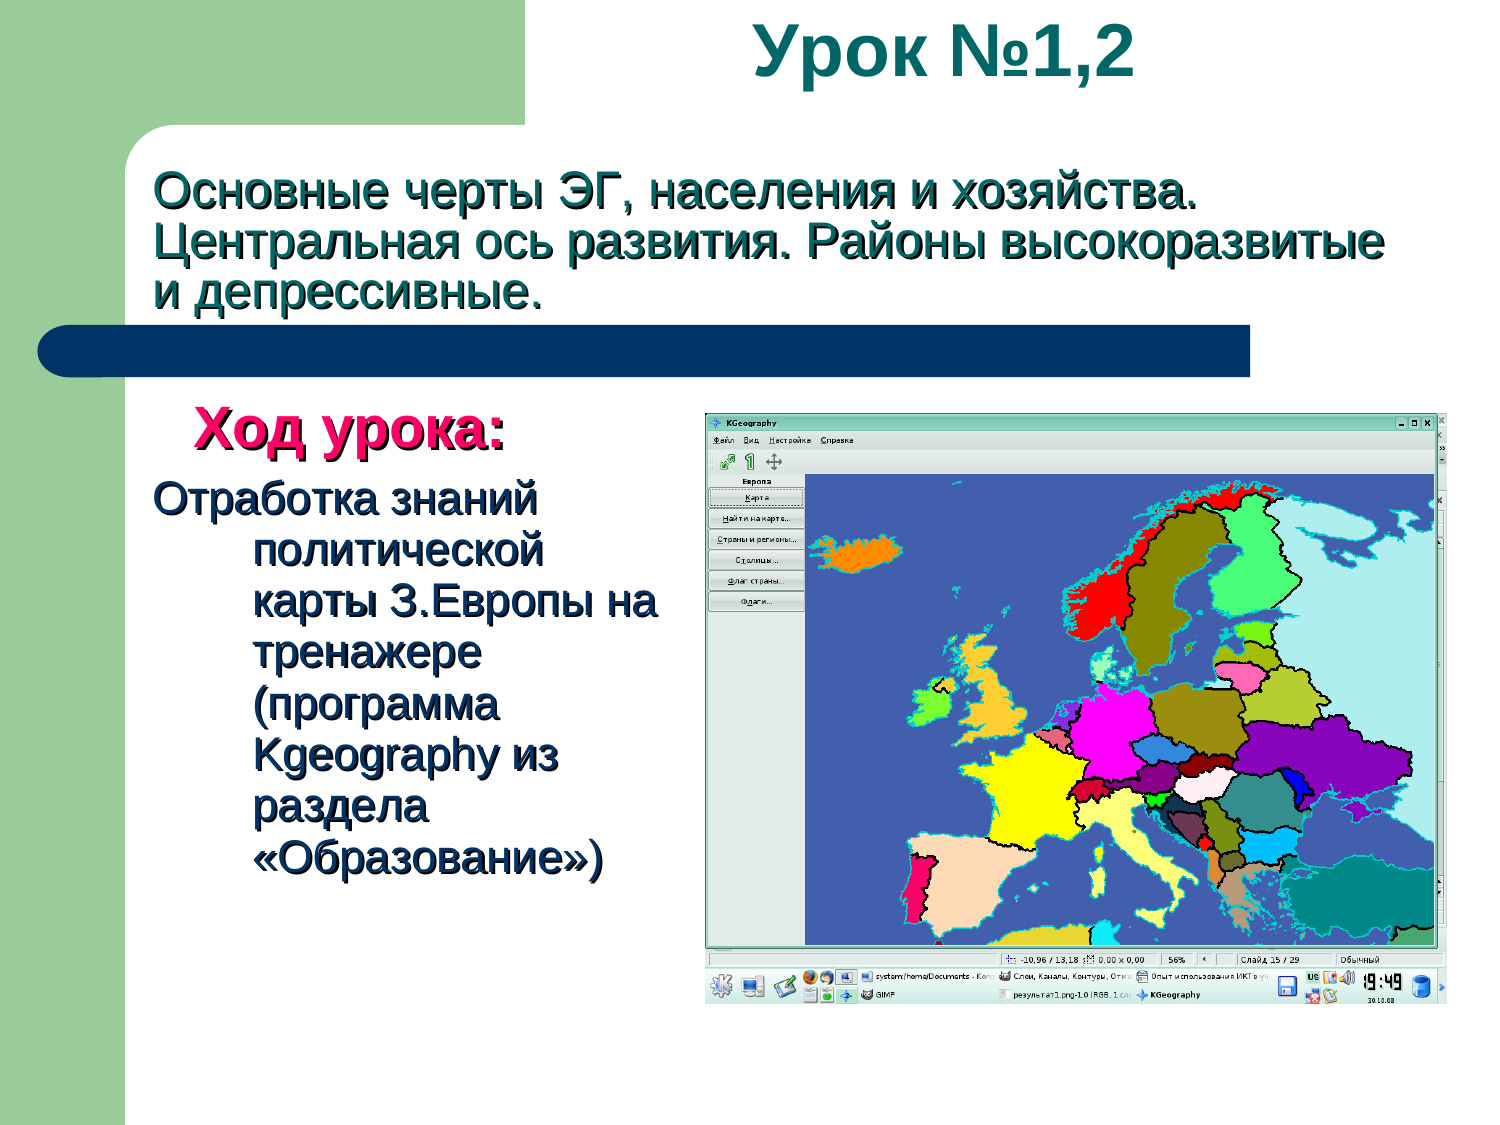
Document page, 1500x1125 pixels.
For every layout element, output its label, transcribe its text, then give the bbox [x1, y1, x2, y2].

picture [705, 413, 1447, 1004]
title Урок №1,2 Основные черты ЭГ, населения и хозяйства. Центральная ось развития. Районы высокоразвитые и депрессивные. [137, 0, 1413, 325]
list Ход урока: Отработка знаний политической карты З.Европы на тренажере (программа Kgeography из раздела «Образование») [62, 387, 680, 1027]
